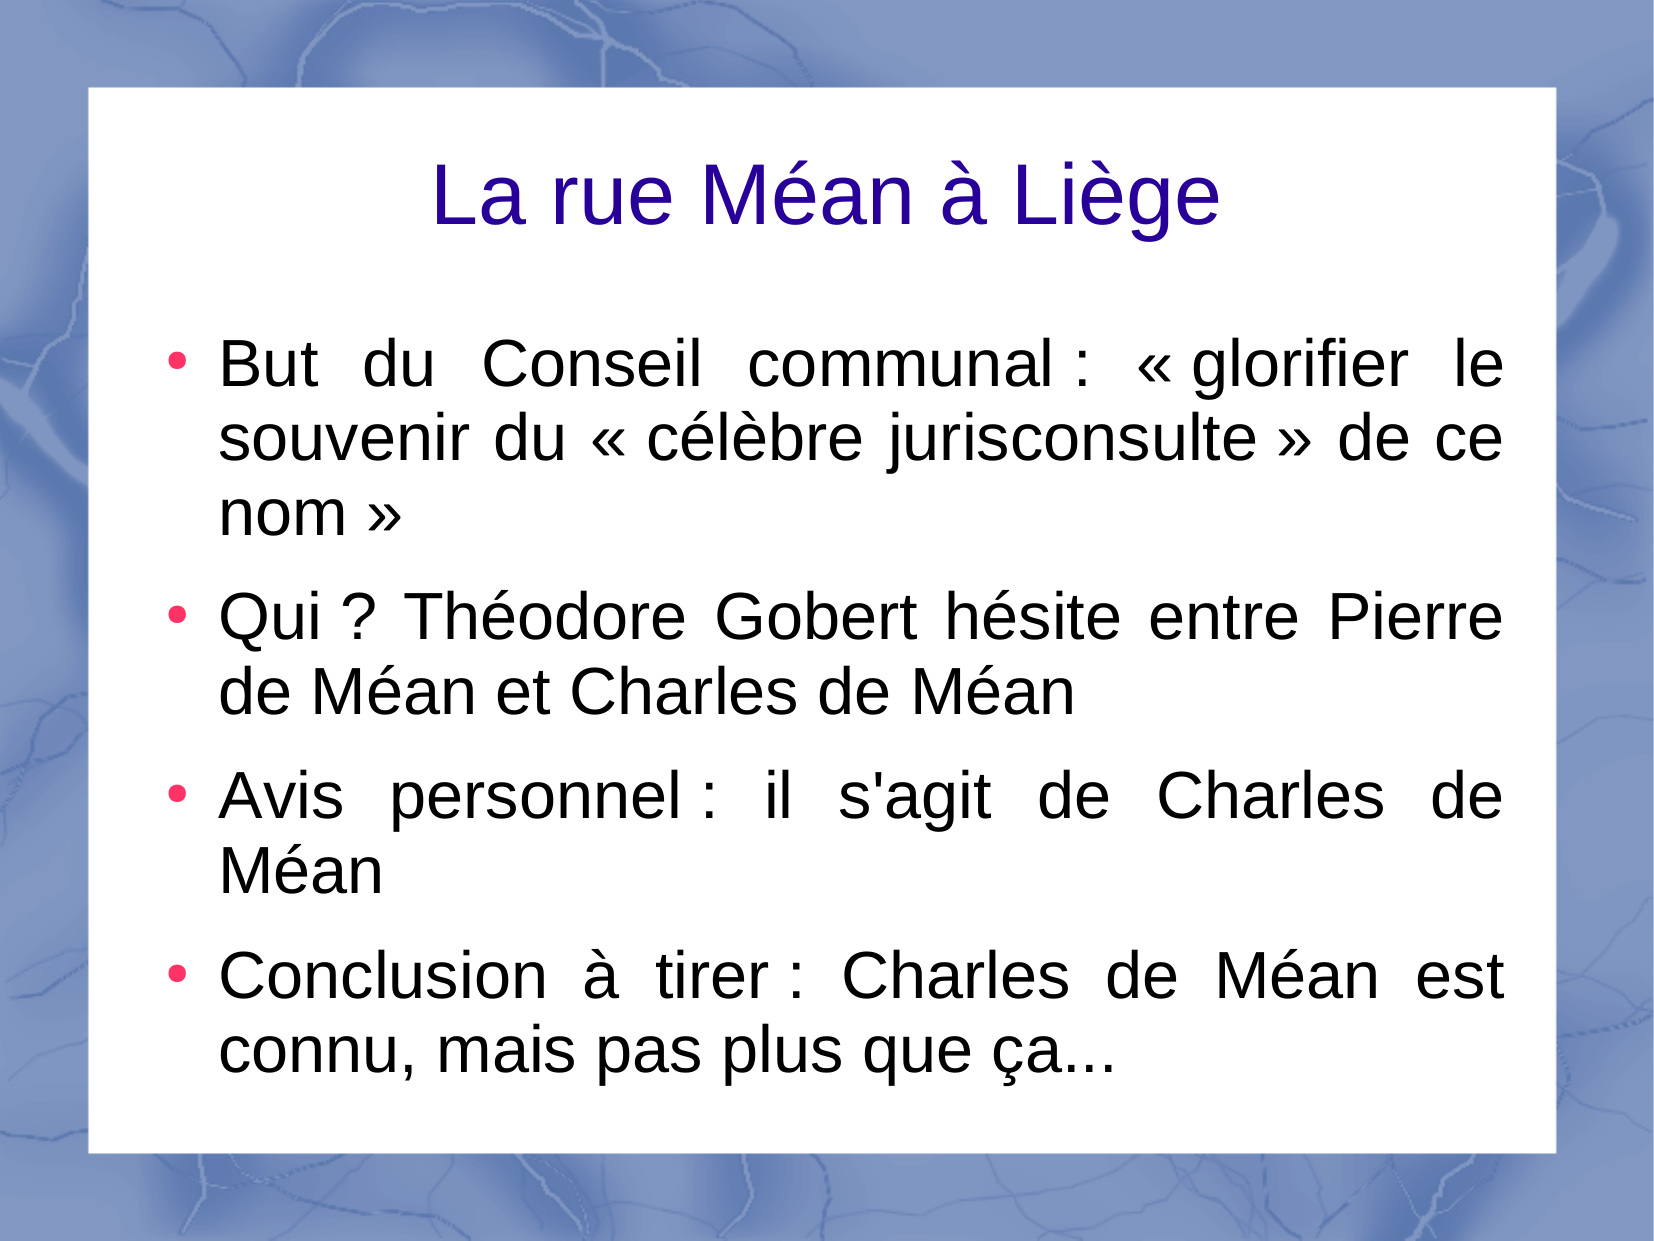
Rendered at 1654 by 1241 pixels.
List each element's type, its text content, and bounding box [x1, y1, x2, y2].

title La rue Méan à Liège [118, 90, 1536, 298]
list But du Conseil communal : « glorifier le souvenir du « célèbre jurisconsulte » de ce nom » Qui ? Théodore Gobert hésite entre Pierre de Méan et Charles de Méan Avis personnel : il s'agit de Charles de Méan Conclusion à tirer : Charles de Méan est connu, mais pas plus que ça... [147, 325, 1506, 1088]
picture [0, 0, 1654, 1241]
